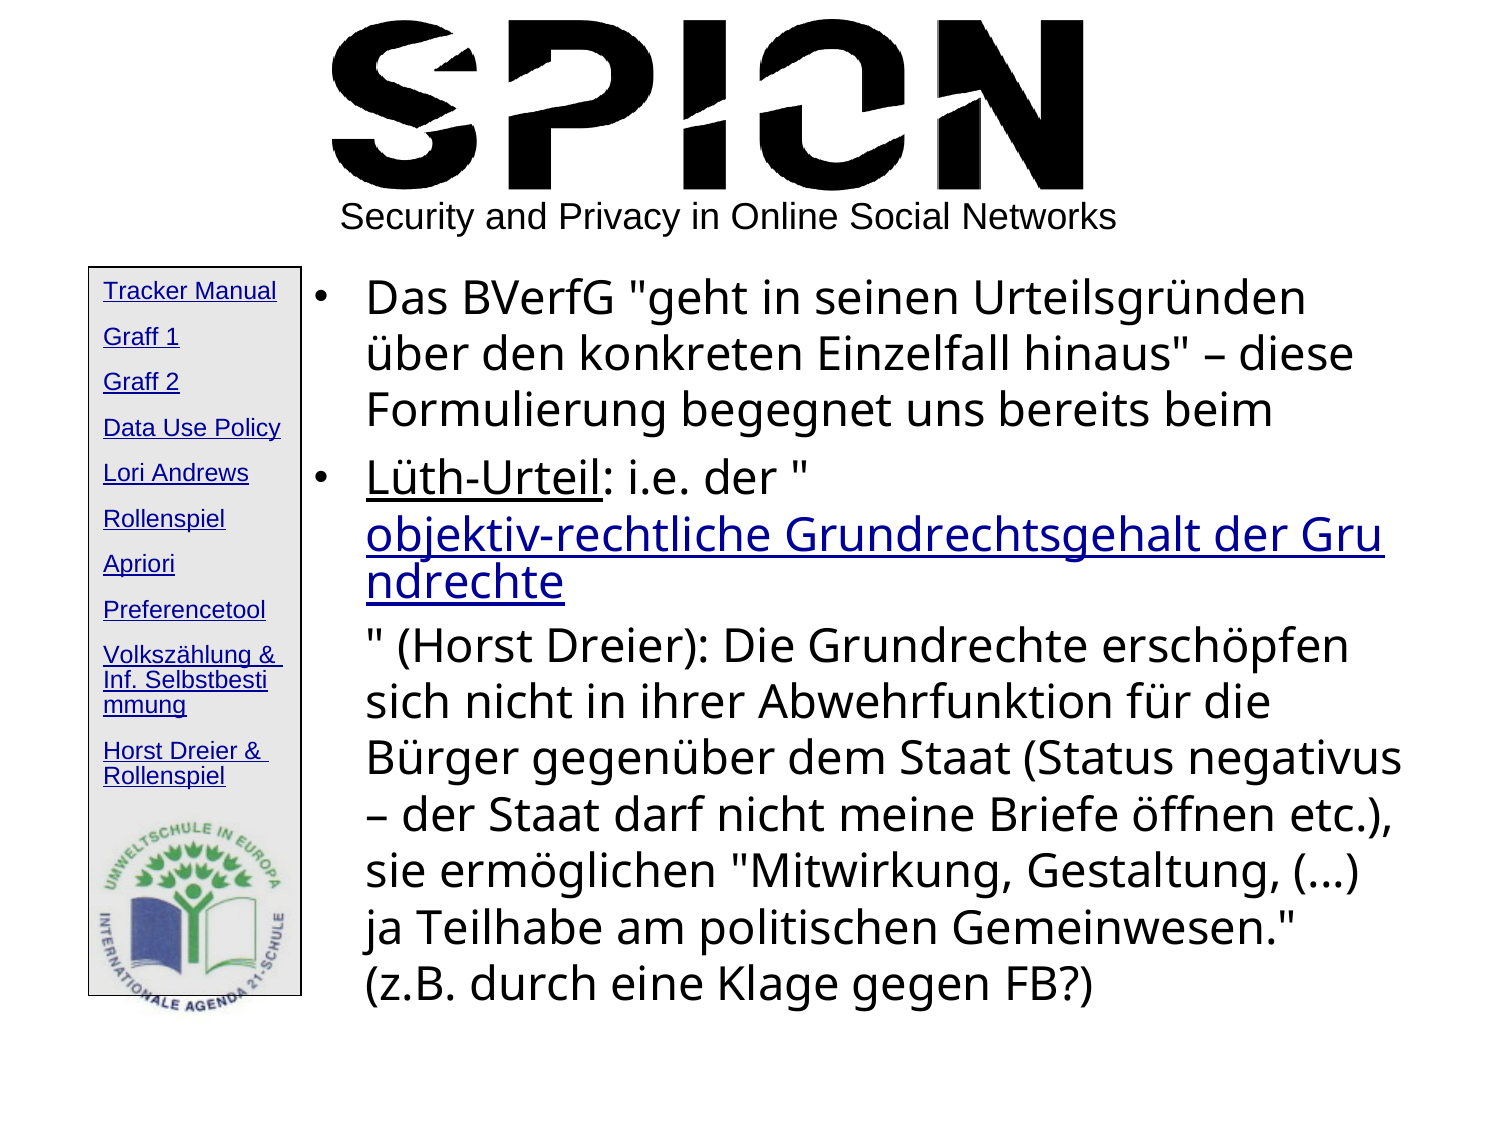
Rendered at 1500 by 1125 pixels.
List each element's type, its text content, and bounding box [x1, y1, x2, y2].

list Das BVerfG "geht in seinen Urteilsgründen über den konkreten Einzelfall hinaus" – diese Formulierung begegnet uns bereits beim Lüth-Urteil: i.e. der "objektiv-rechtliche Grundrechtsgehalt der Grundrechte" (Horst Dreier): Die Grundrechte erschöpfen sich nicht in ihrer Abwehrfunktion für die Bürger gegenüber dem Staat (Status negativus – der Staat darf nicht meine Briefe öffnen etc.), sie ermöglichen "Mitwirkung, Gestaltung, (...) ja Teilhabe am politischen Gemeinwesen." (z.B. durch eine Klage gegen FB?) [312, 267, 1411, 1026]
picture [324, 0, 1093, 208]
picture [88, 996, 293, 1024]
